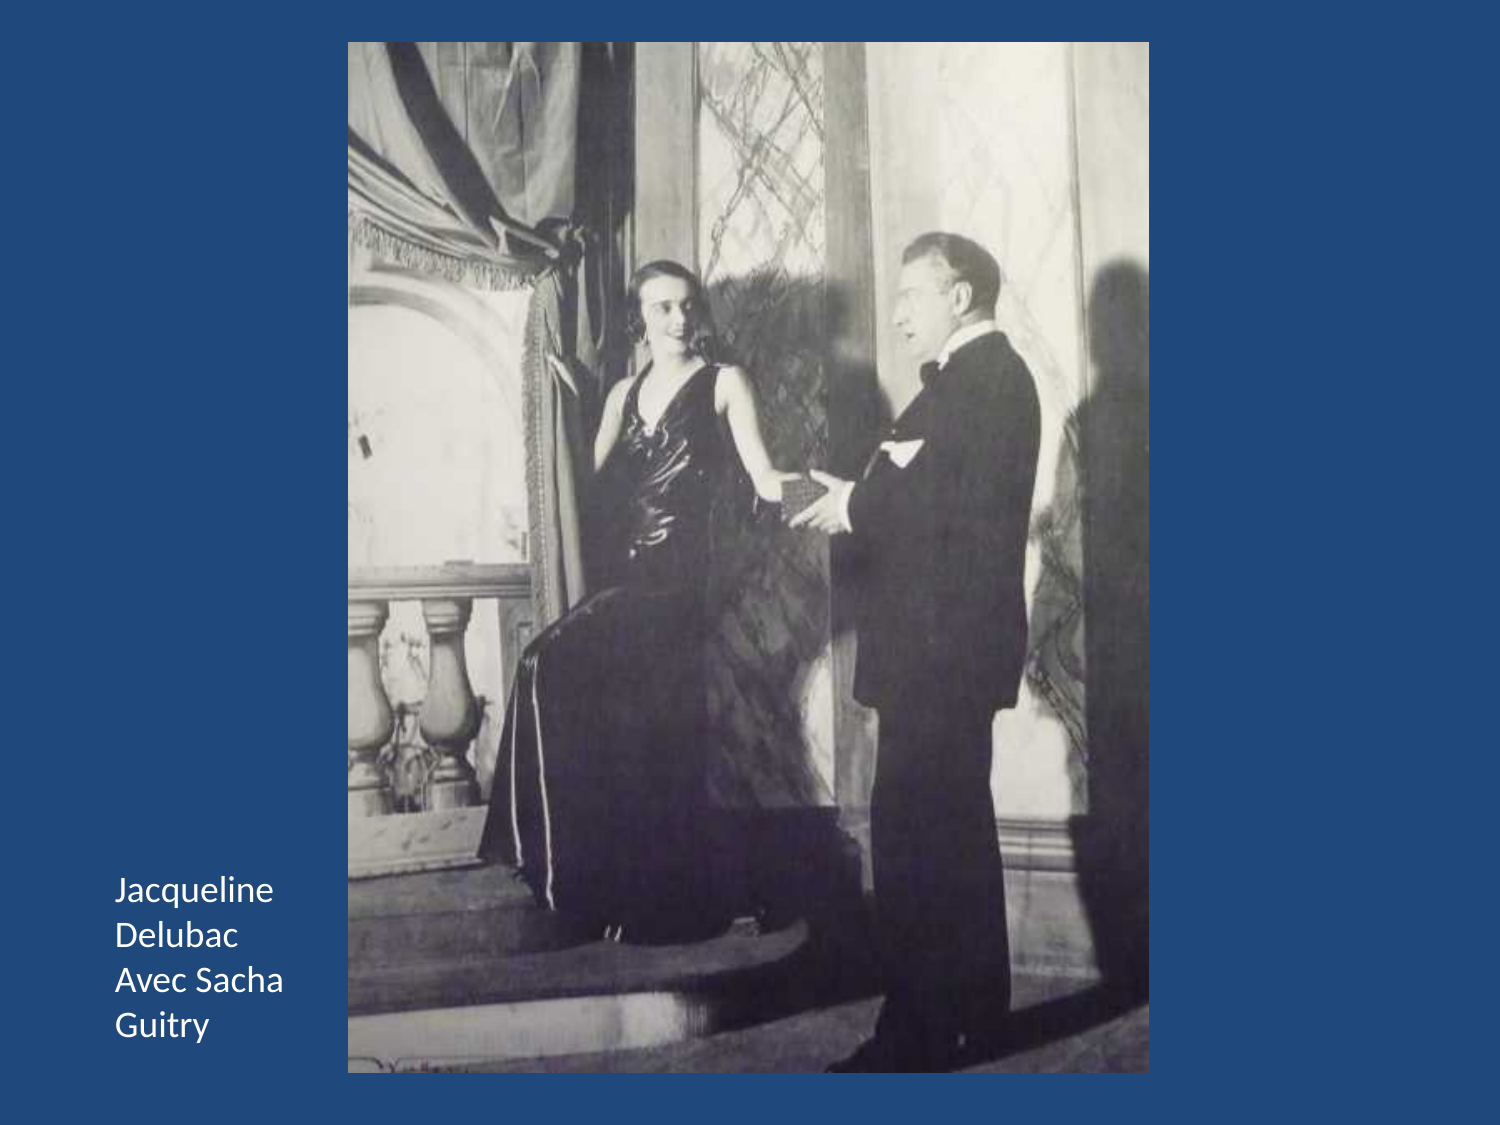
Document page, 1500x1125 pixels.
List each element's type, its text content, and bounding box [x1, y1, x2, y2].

picture [348, 42, 1149, 1073]
text_box Jacqueline Delubac Avec Sacha Guitry [100, 857, 302, 1053]
